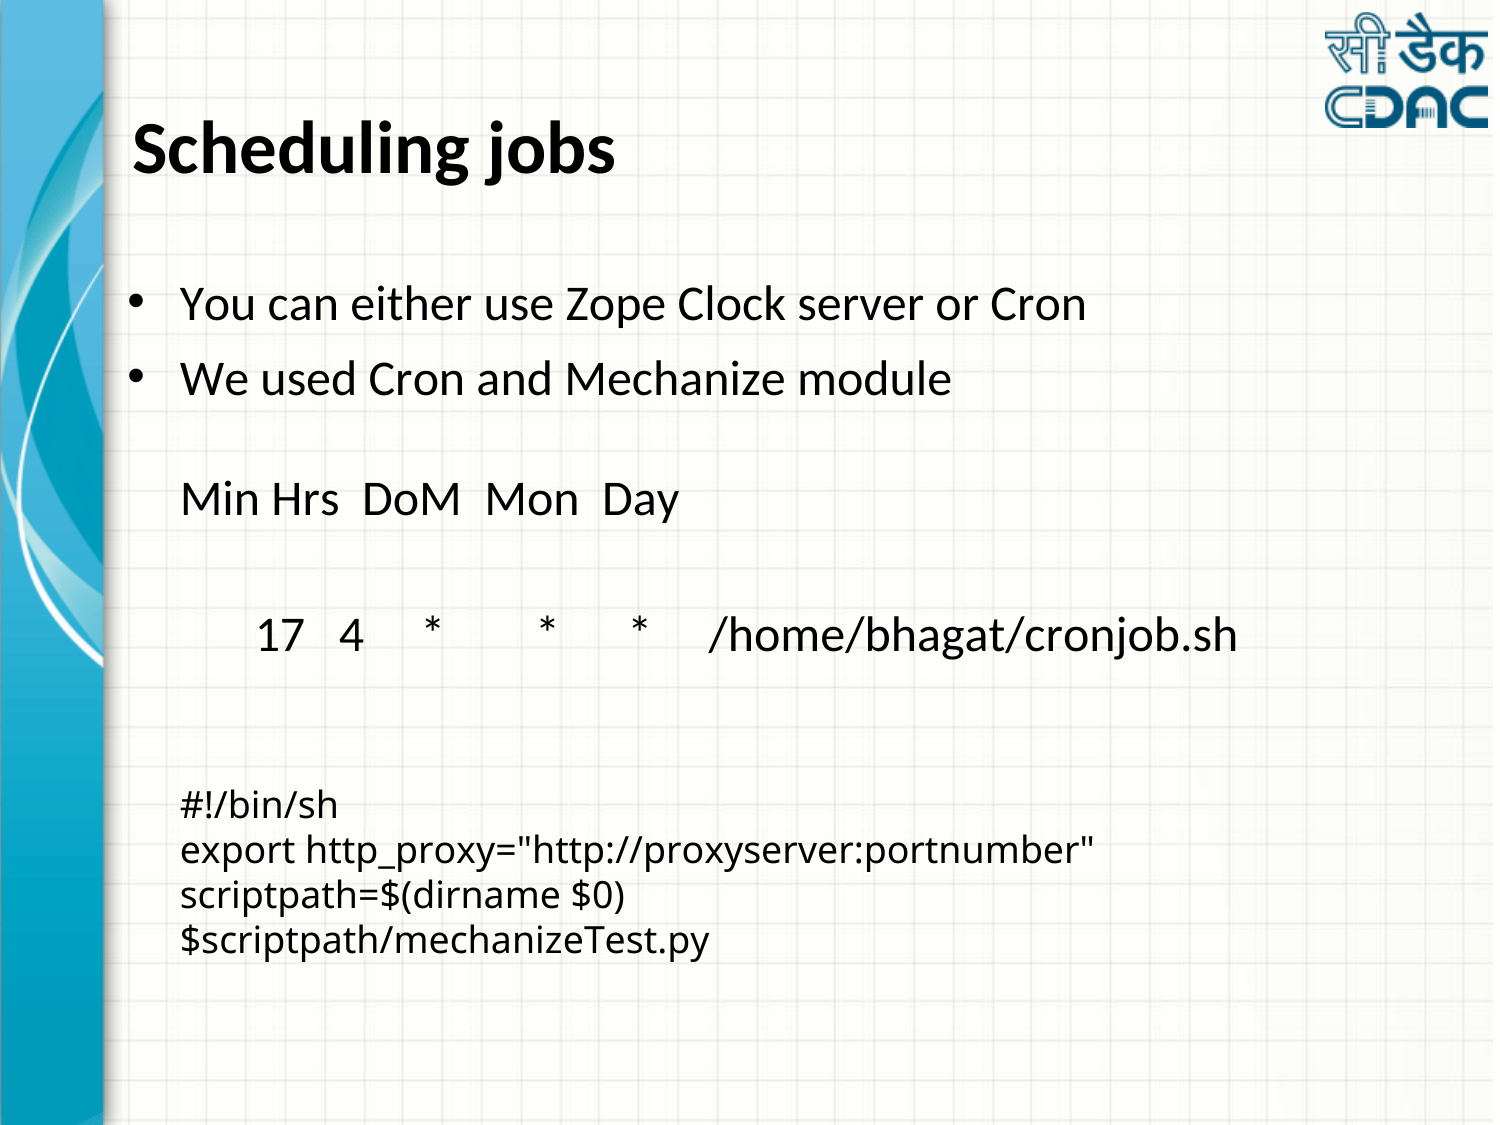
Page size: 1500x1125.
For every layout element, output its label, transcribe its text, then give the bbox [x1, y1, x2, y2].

text_box You can either use Zope Clock server or Cron We used Cron and Mechanize module Min Hrs DoM Mon Day 17 4 * * * /home/bhagat/cronjob.sh #!/bin/sh export http_proxy="http://proxyserver:portnumber" scriptpath=$(dirname $0) $scriptpath/mechanizeTest.py [112, 262, 1463, 1005]
text_box Scheduling jobs [117, 49, 1468, 238]
picture [0, 0, 1493, 1125]
